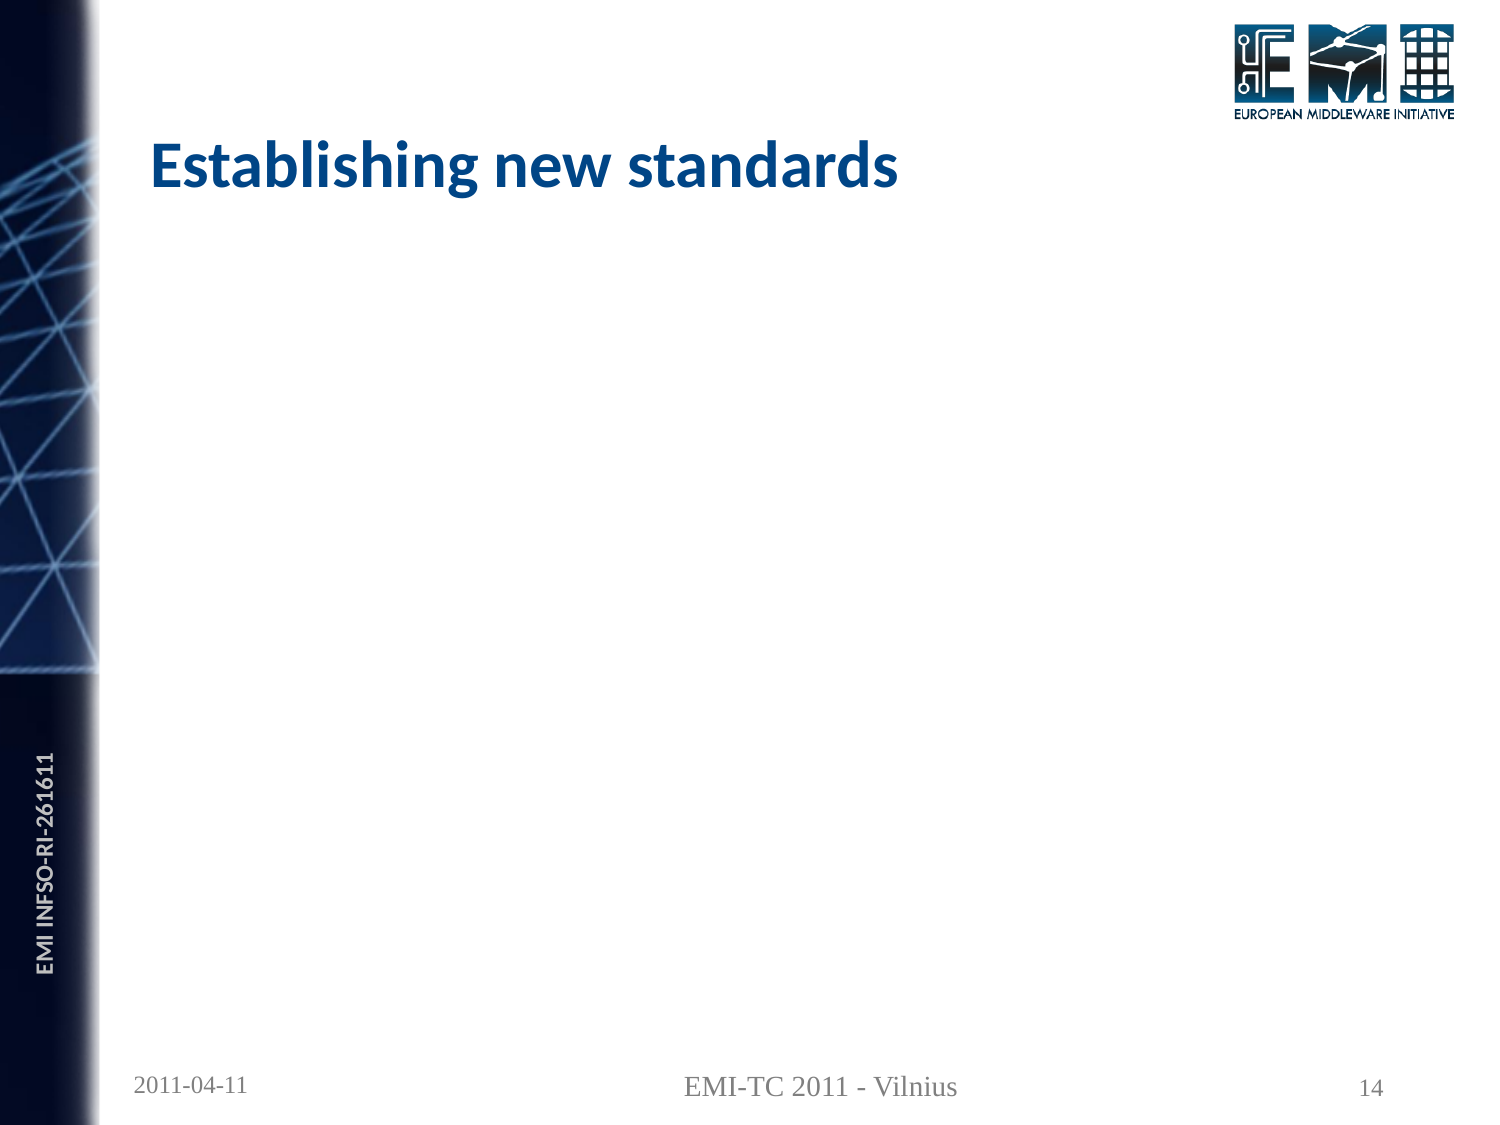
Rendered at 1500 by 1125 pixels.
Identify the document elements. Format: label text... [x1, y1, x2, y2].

picture [0, 0, 111, 1125]
picture [1185, 8, 1500, 115]
title Establishing new standards [150, 115, 1500, 207]
